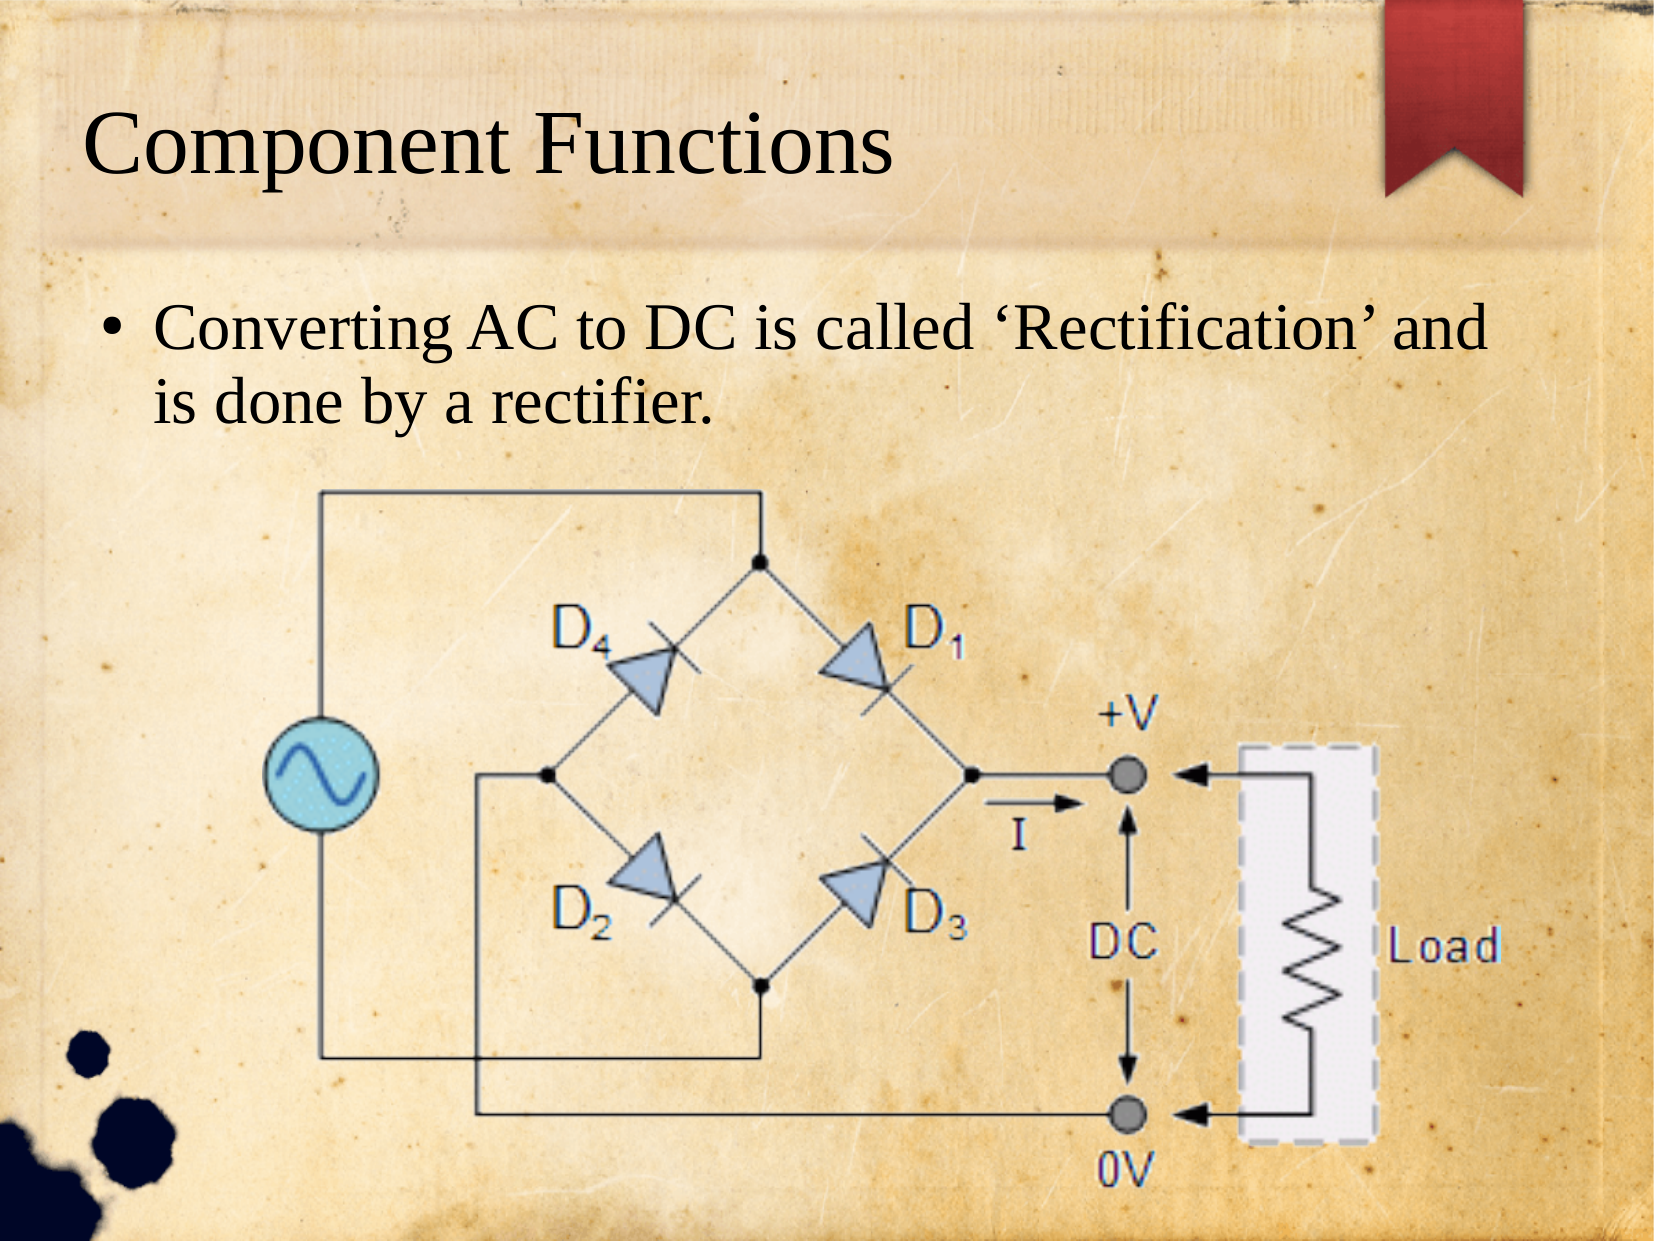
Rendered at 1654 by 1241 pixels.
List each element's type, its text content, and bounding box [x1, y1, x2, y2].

title Component Functions [82, 49, 1347, 237]
picture [0, 0, 1654, 1241]
list Converting AC to DC is called ‘Rectification’ and is done by a rectifier. [82, 290, 1538, 451]
